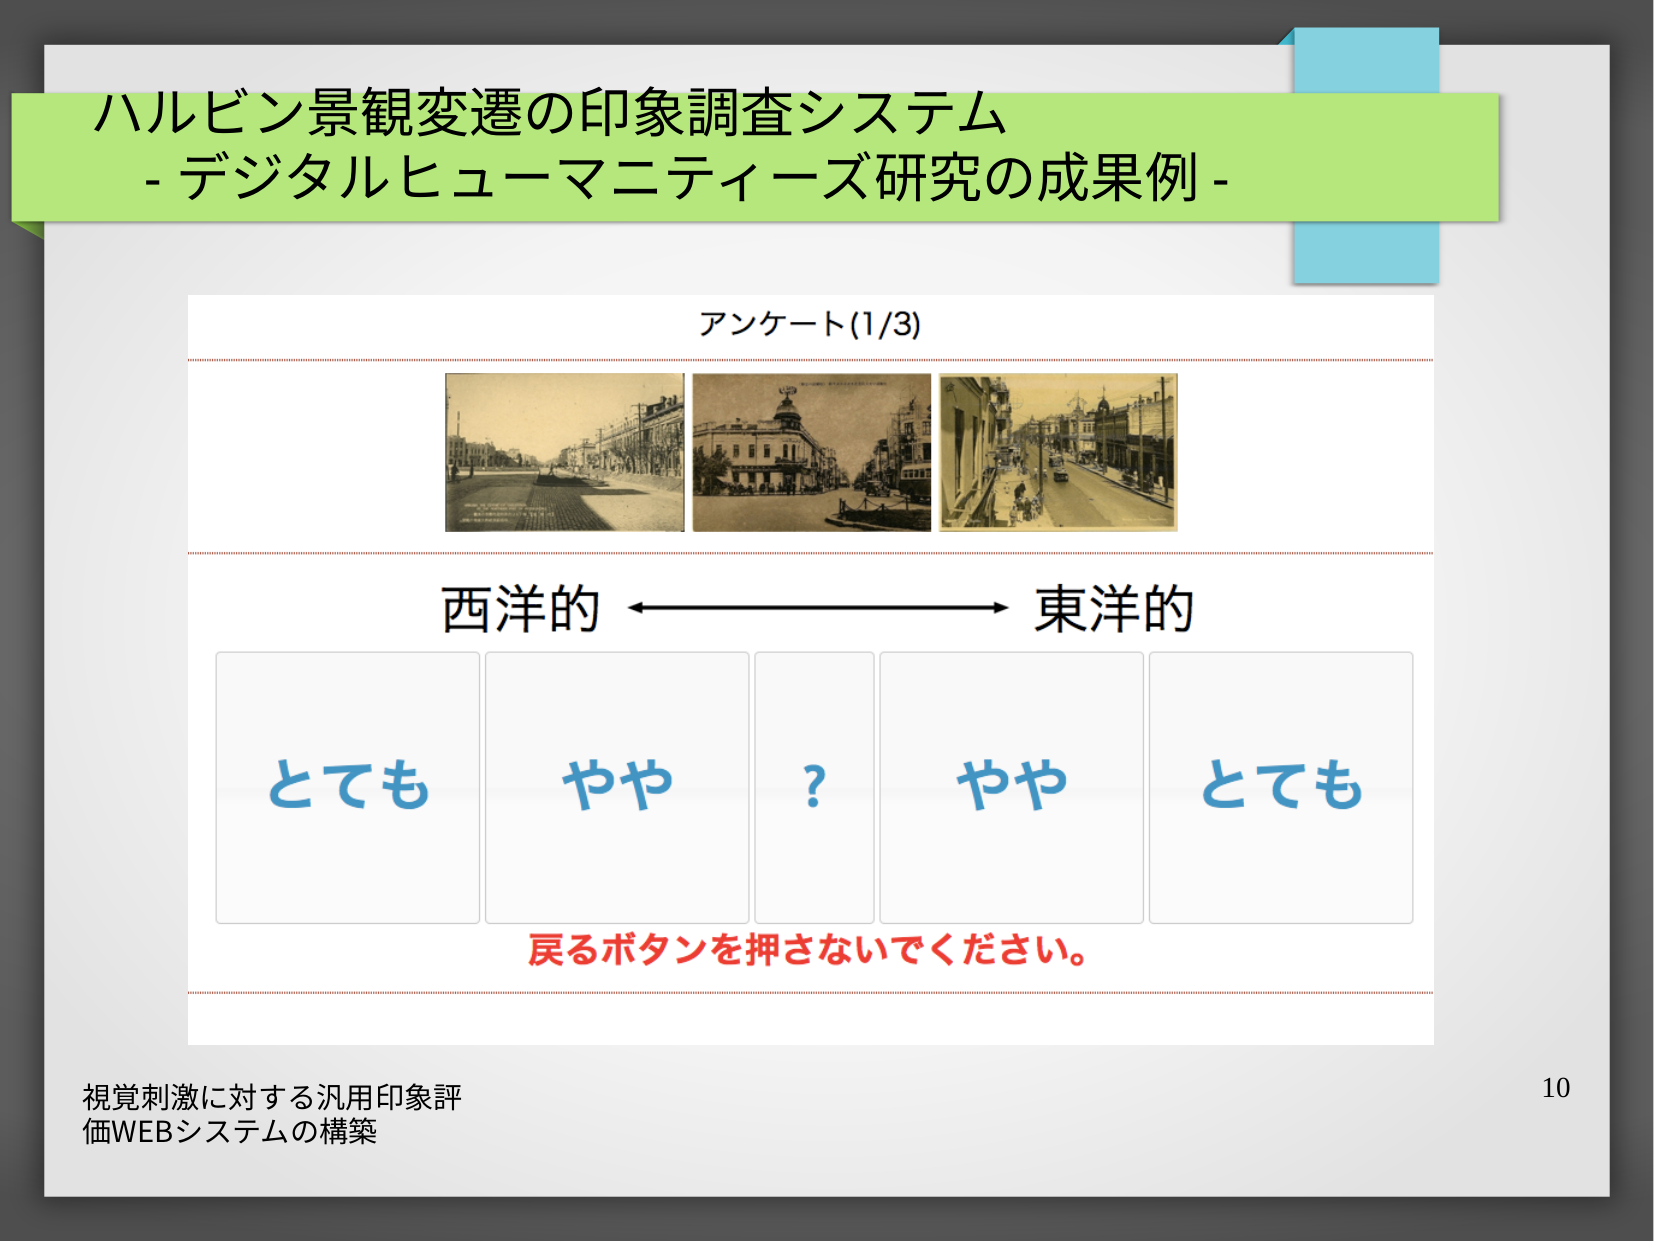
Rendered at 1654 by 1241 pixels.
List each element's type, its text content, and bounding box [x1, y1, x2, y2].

title ハルビン景観変遷の印象調査システム - デジタルヒューマニティーズ研究の成果例 - [70, 83, 1371, 214]
picture [0, 0, 1654, 1241]
